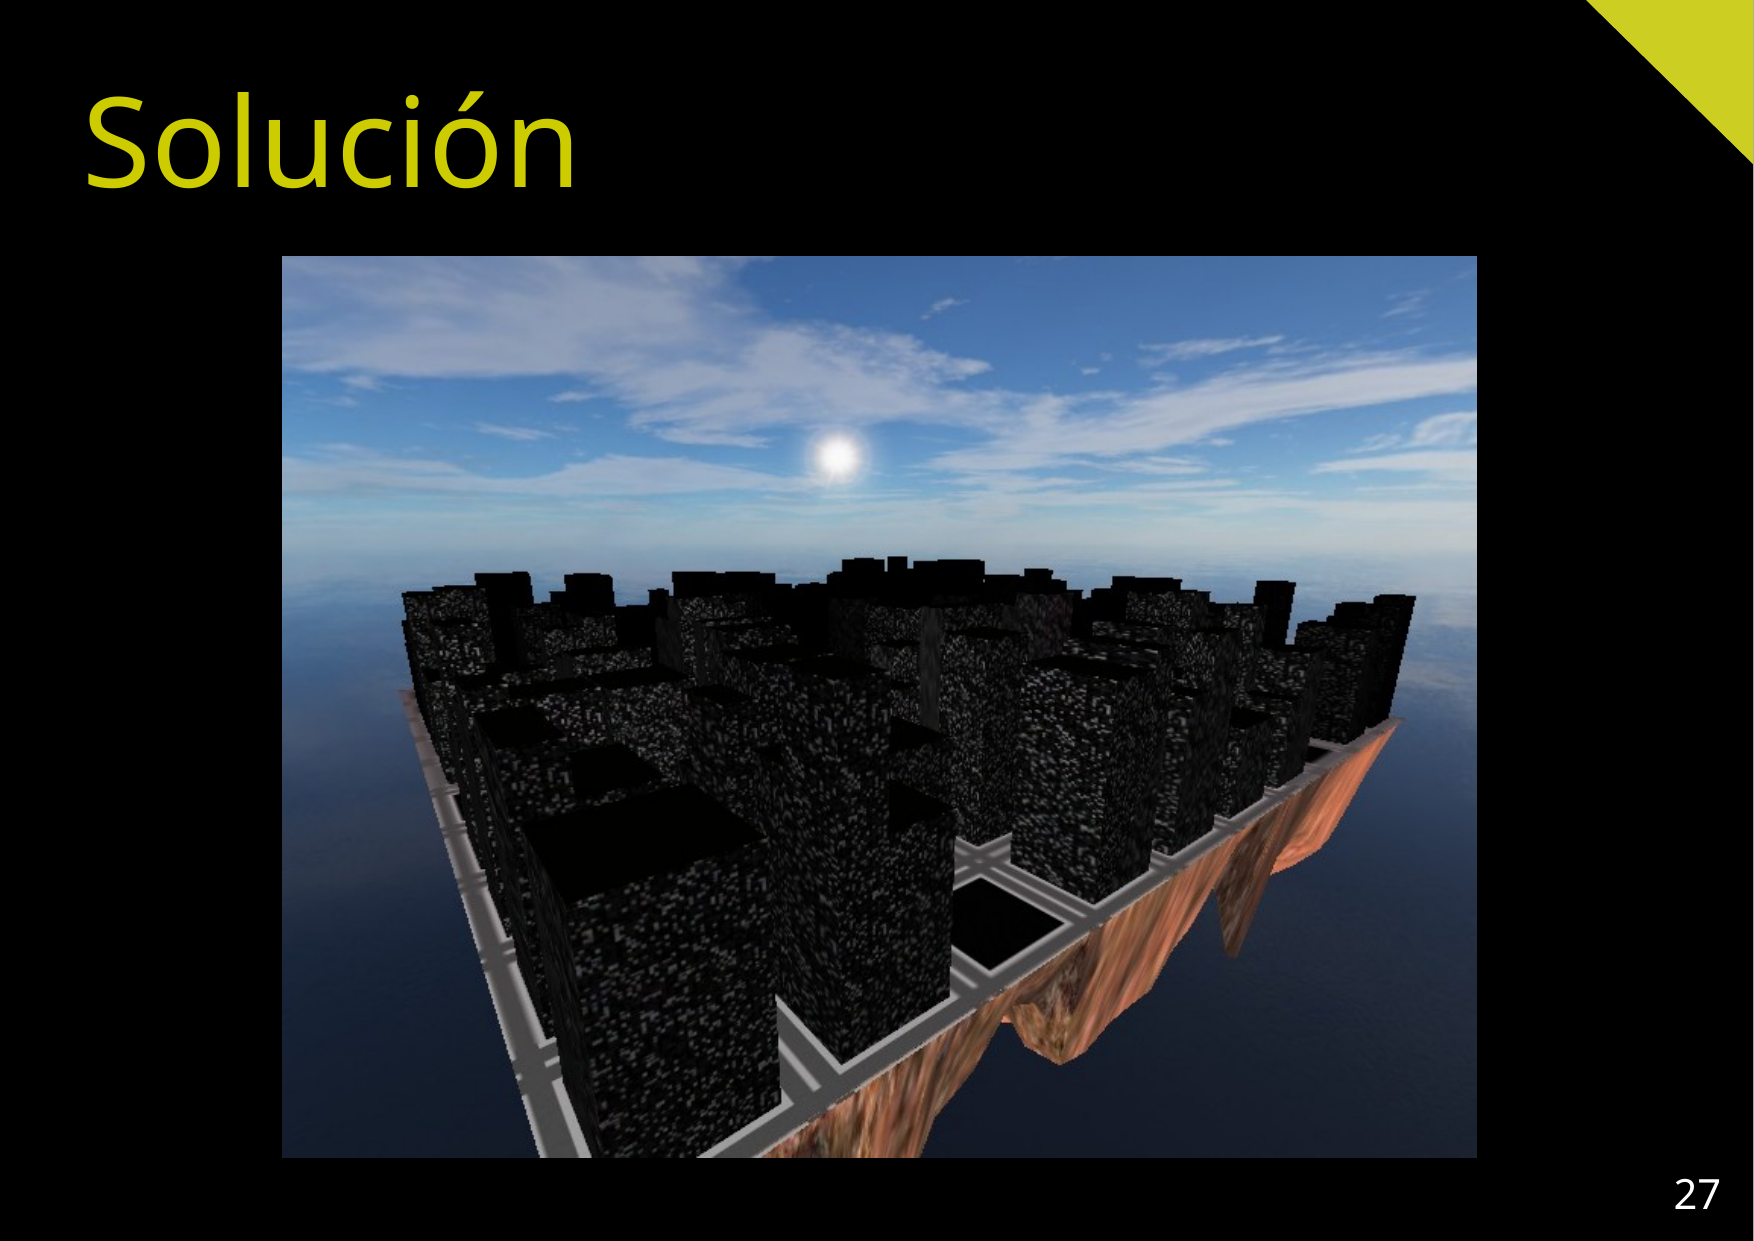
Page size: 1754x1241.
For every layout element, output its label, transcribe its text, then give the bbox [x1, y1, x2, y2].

picture [282, 256, 1477, 1158]
title Solución [82, 35, 1661, 243]
